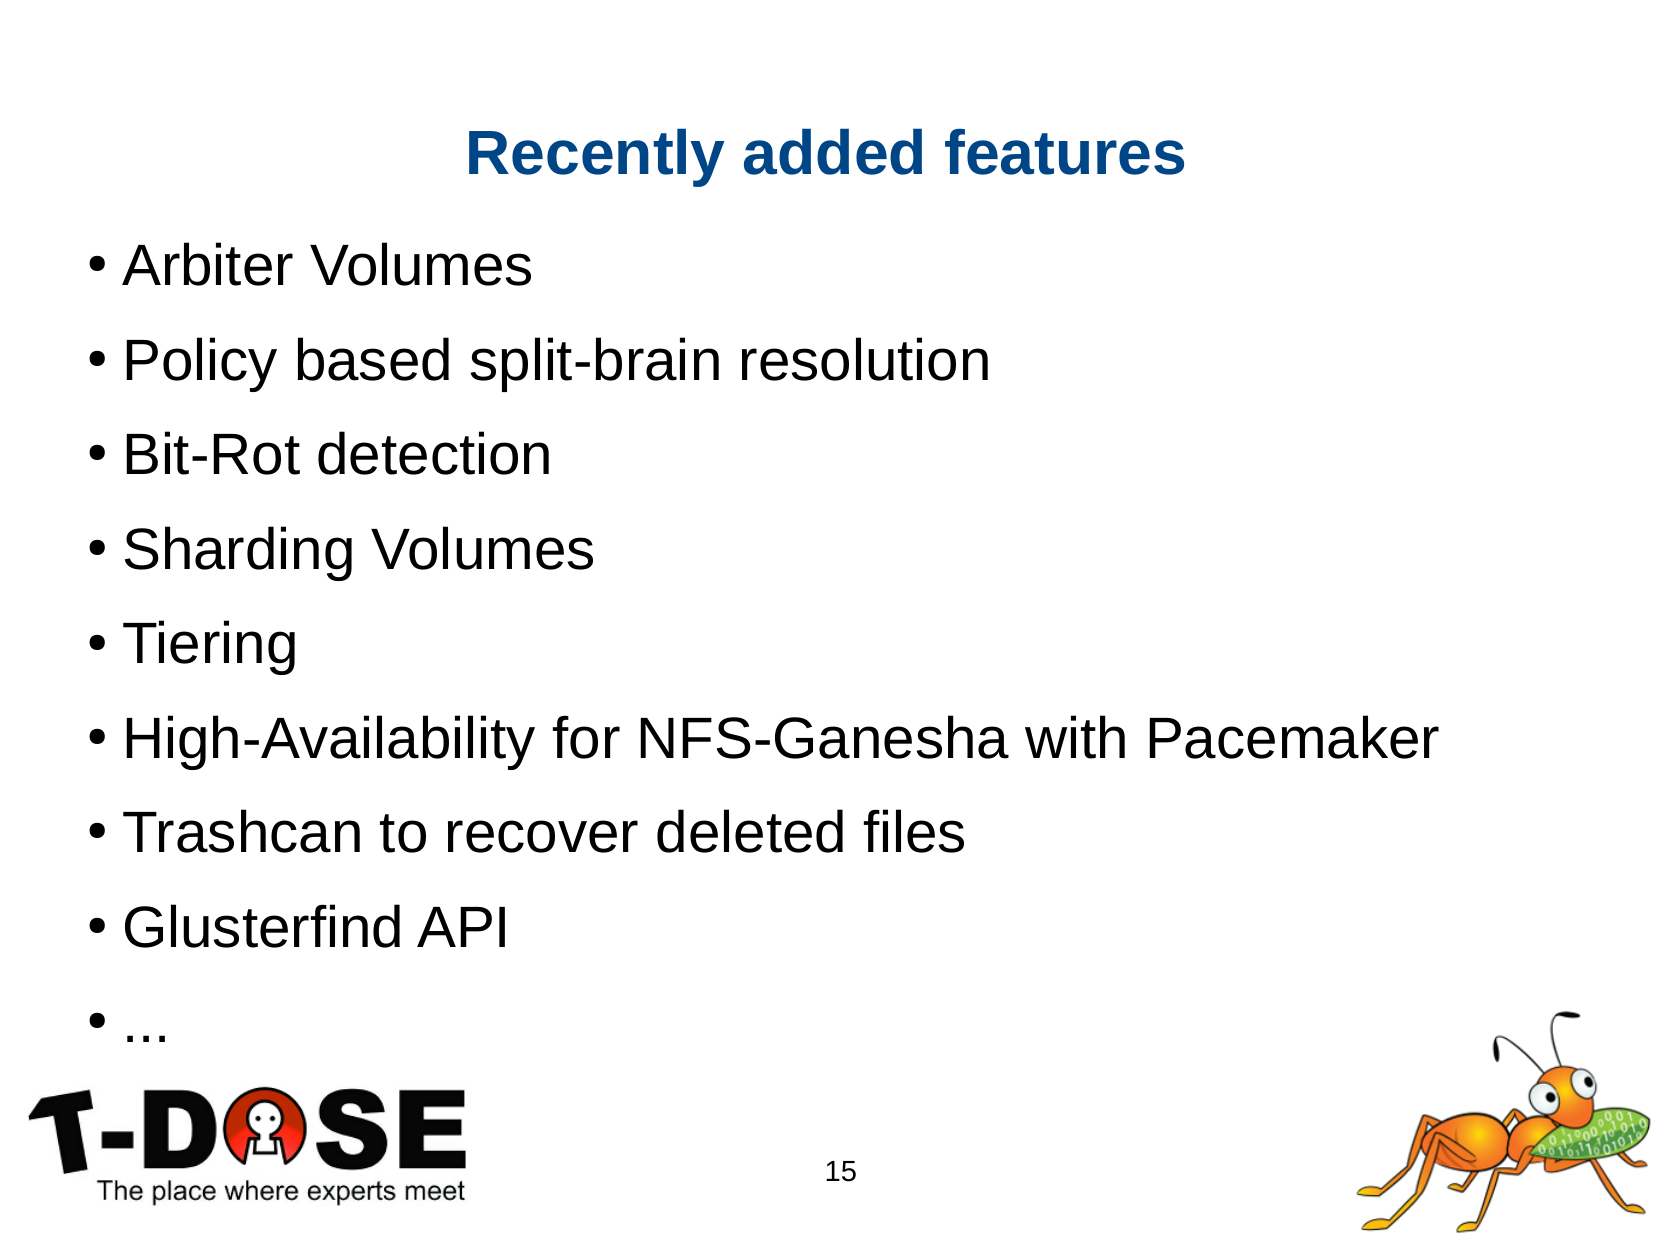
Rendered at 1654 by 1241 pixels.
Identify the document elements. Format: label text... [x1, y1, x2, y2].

list Arbiter Volumes Policy based split-brain resolution Bit-Rot detection Sharding Volumes Tiering High-Availability for NFS-Ganesha with Pacemaker Trashcan to recover deleted files Glusterfind API ... [86, 232, 1576, 1126]
picture [1353, 1009, 1654, 1235]
picture [23, 1067, 481, 1214]
title Recently added features [82, 49, 1571, 257]
